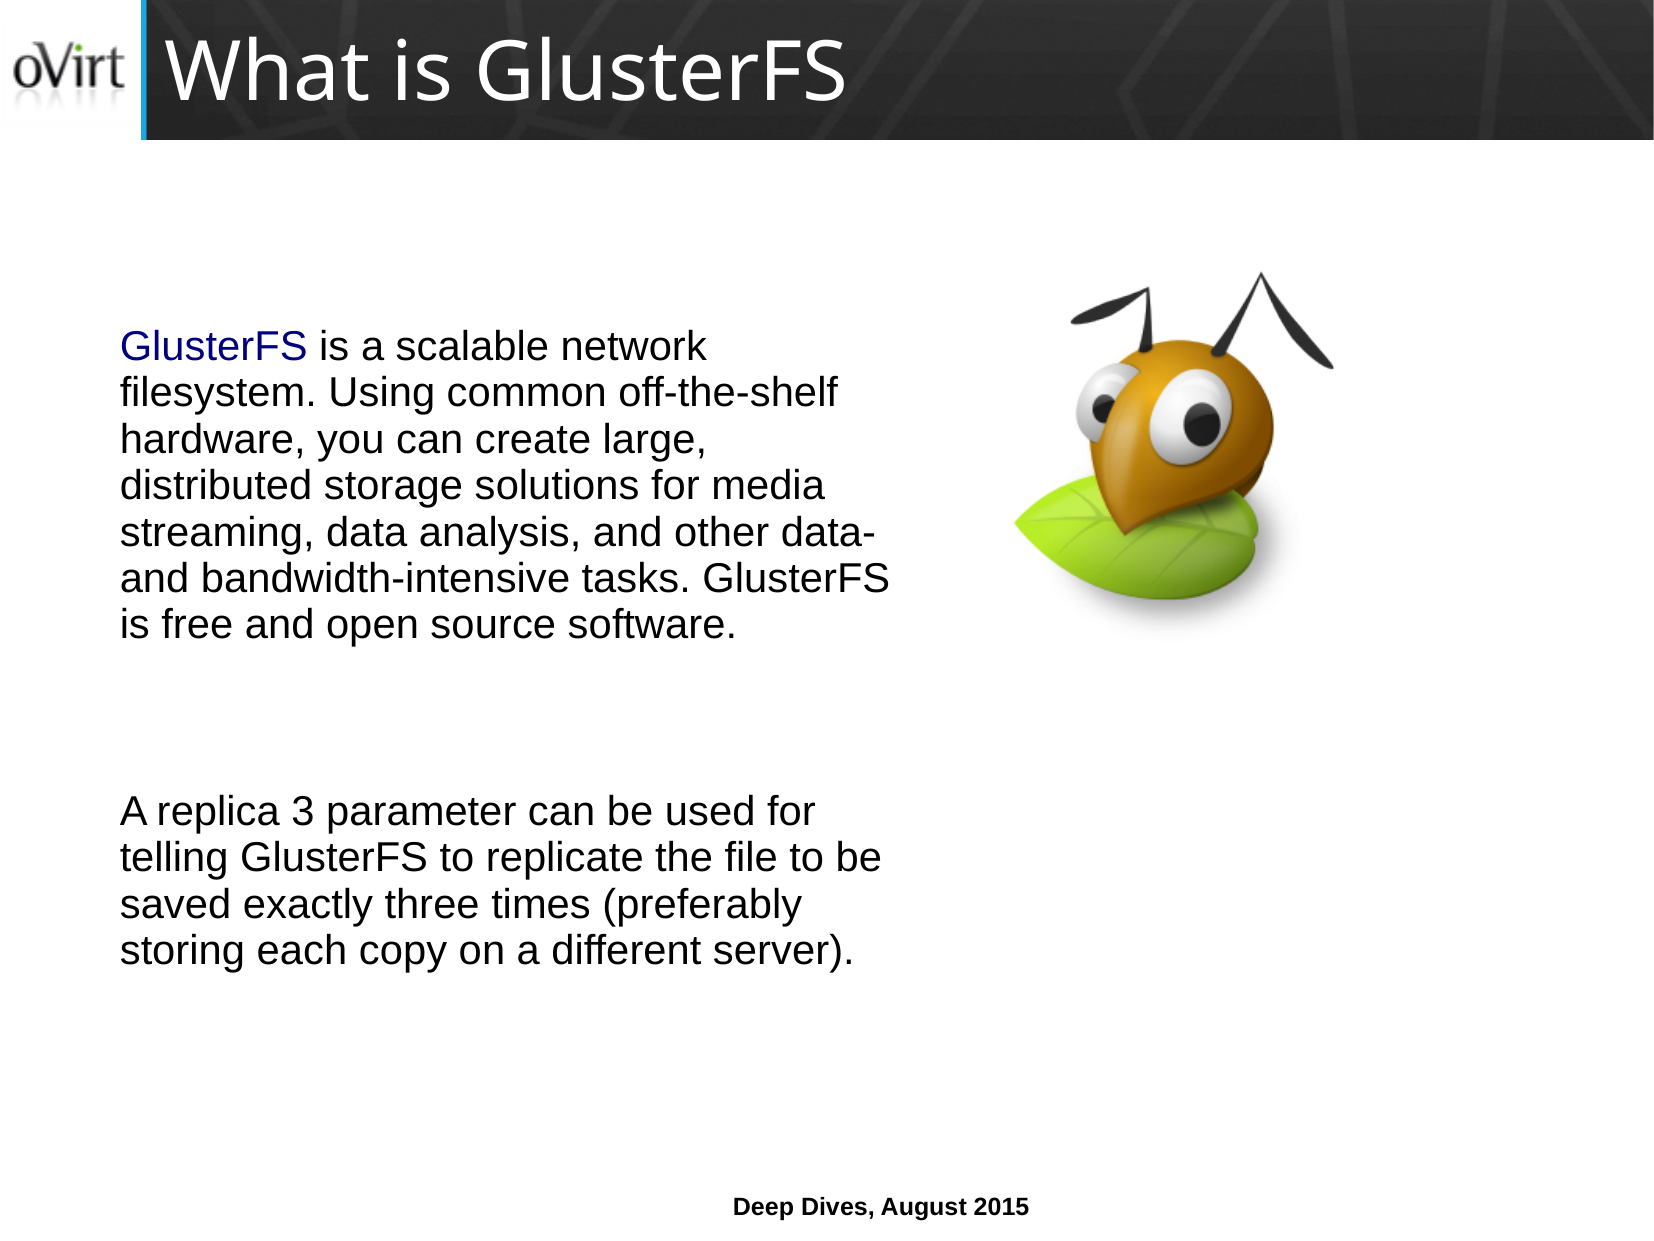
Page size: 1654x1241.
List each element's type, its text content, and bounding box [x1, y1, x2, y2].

text_box A replica 3 parameter can be used for telling GlusterFS to replicate the file to be saved exactly three times (preferably storing each copy on a different server). [105, 780, 901, 981]
title What is GlusterFS [164, 18, 1653, 119]
picture [960, 257, 1382, 646]
text_box GlusterFS is a scalable network filesystem. Using common off-the-shelf hardware, you can create large, distributed storage solutions for media streaming, data analysis, and other data- and bandwidth-intensive tasks. GlusterFS is free and open source software. [105, 315, 916, 656]
picture [0, 0, 1654, 140]
